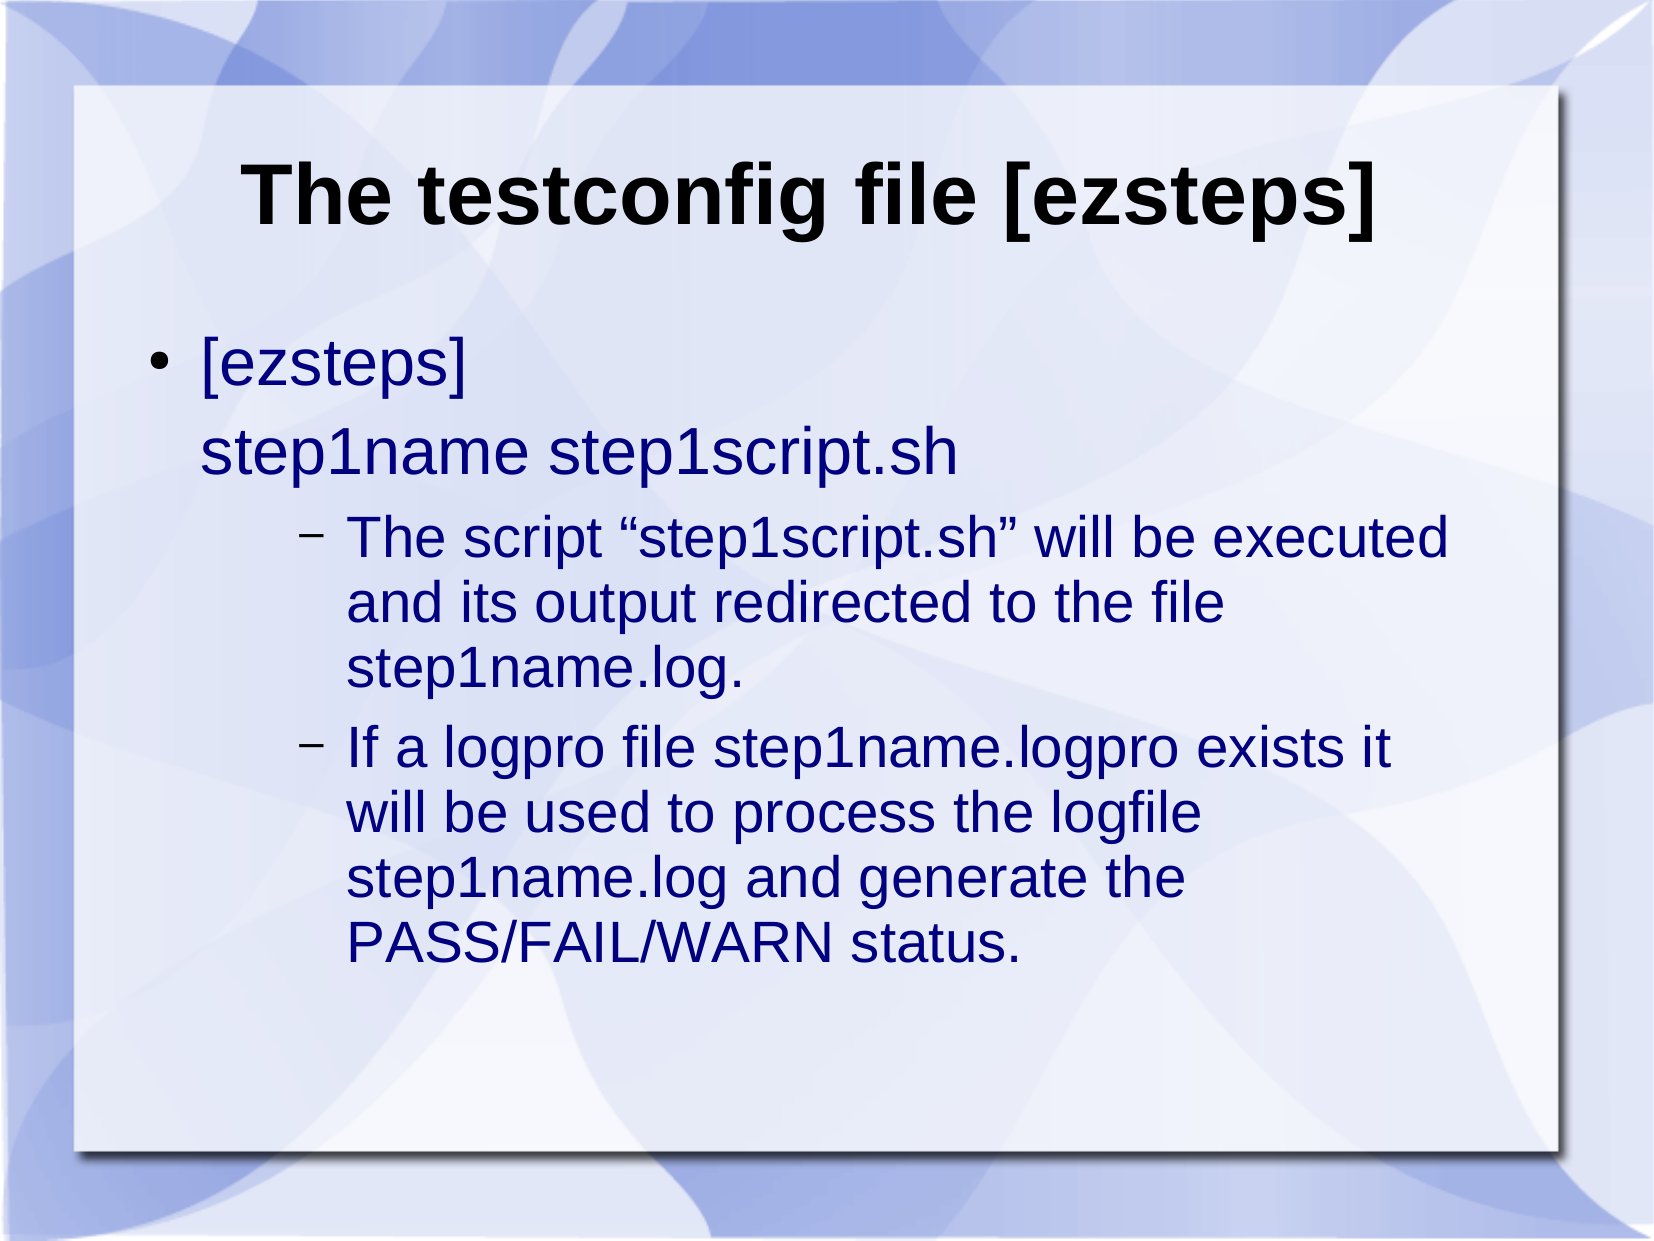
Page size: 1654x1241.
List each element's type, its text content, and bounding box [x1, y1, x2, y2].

picture [0, 0, 1654, 1241]
list [ezsteps] step1name step1script.sh The script “step1script.sh” will be executed and its output redirected to the file step1name.log. If a logpro file step1name.logpro exists it will be used to process the logfile step1name.log and generate the PASS/FAIL/WARN status. [129, 324, 1489, 1045]
title The testconfig file [ezsteps] [82, 90, 1536, 298]
